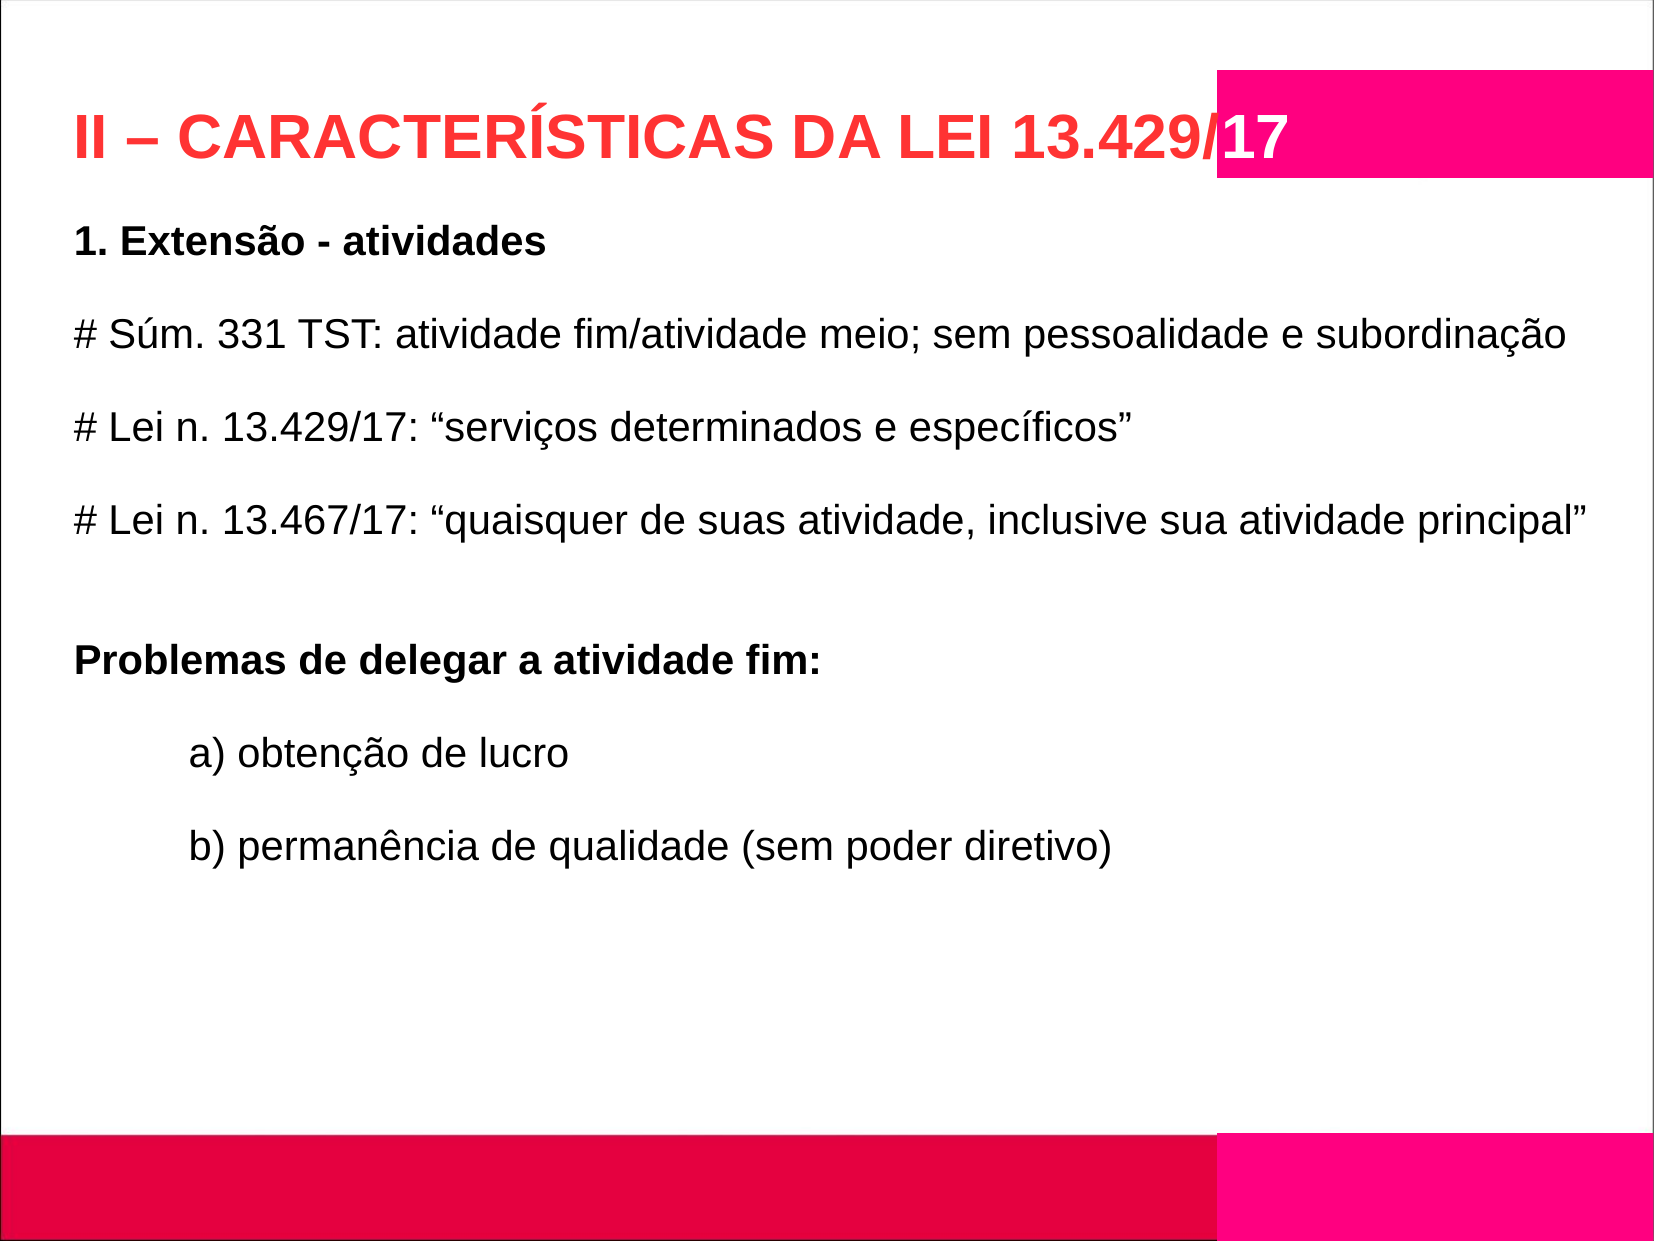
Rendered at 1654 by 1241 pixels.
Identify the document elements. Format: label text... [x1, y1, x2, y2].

text_box II – CARACTERÍSTICAS DA LEI 13.429/17 1. Extensão - atividades # Súm. 331 TST: atividade fim/atividade meio; sem pessoalidade e subordinação # Lei n. 13.429/17: “serviços determinados e específicos” # Lei n. 13.467/17: “quaisquer de suas atividade, inclusive sua atividade principal” Problemas de delegar a atividade fim: a) obtenção de lucro b) permanência de qualidade (sem poder diretivo) [59, 94, 1630, 1212]
picture [0, 0, 1654, 1241]
